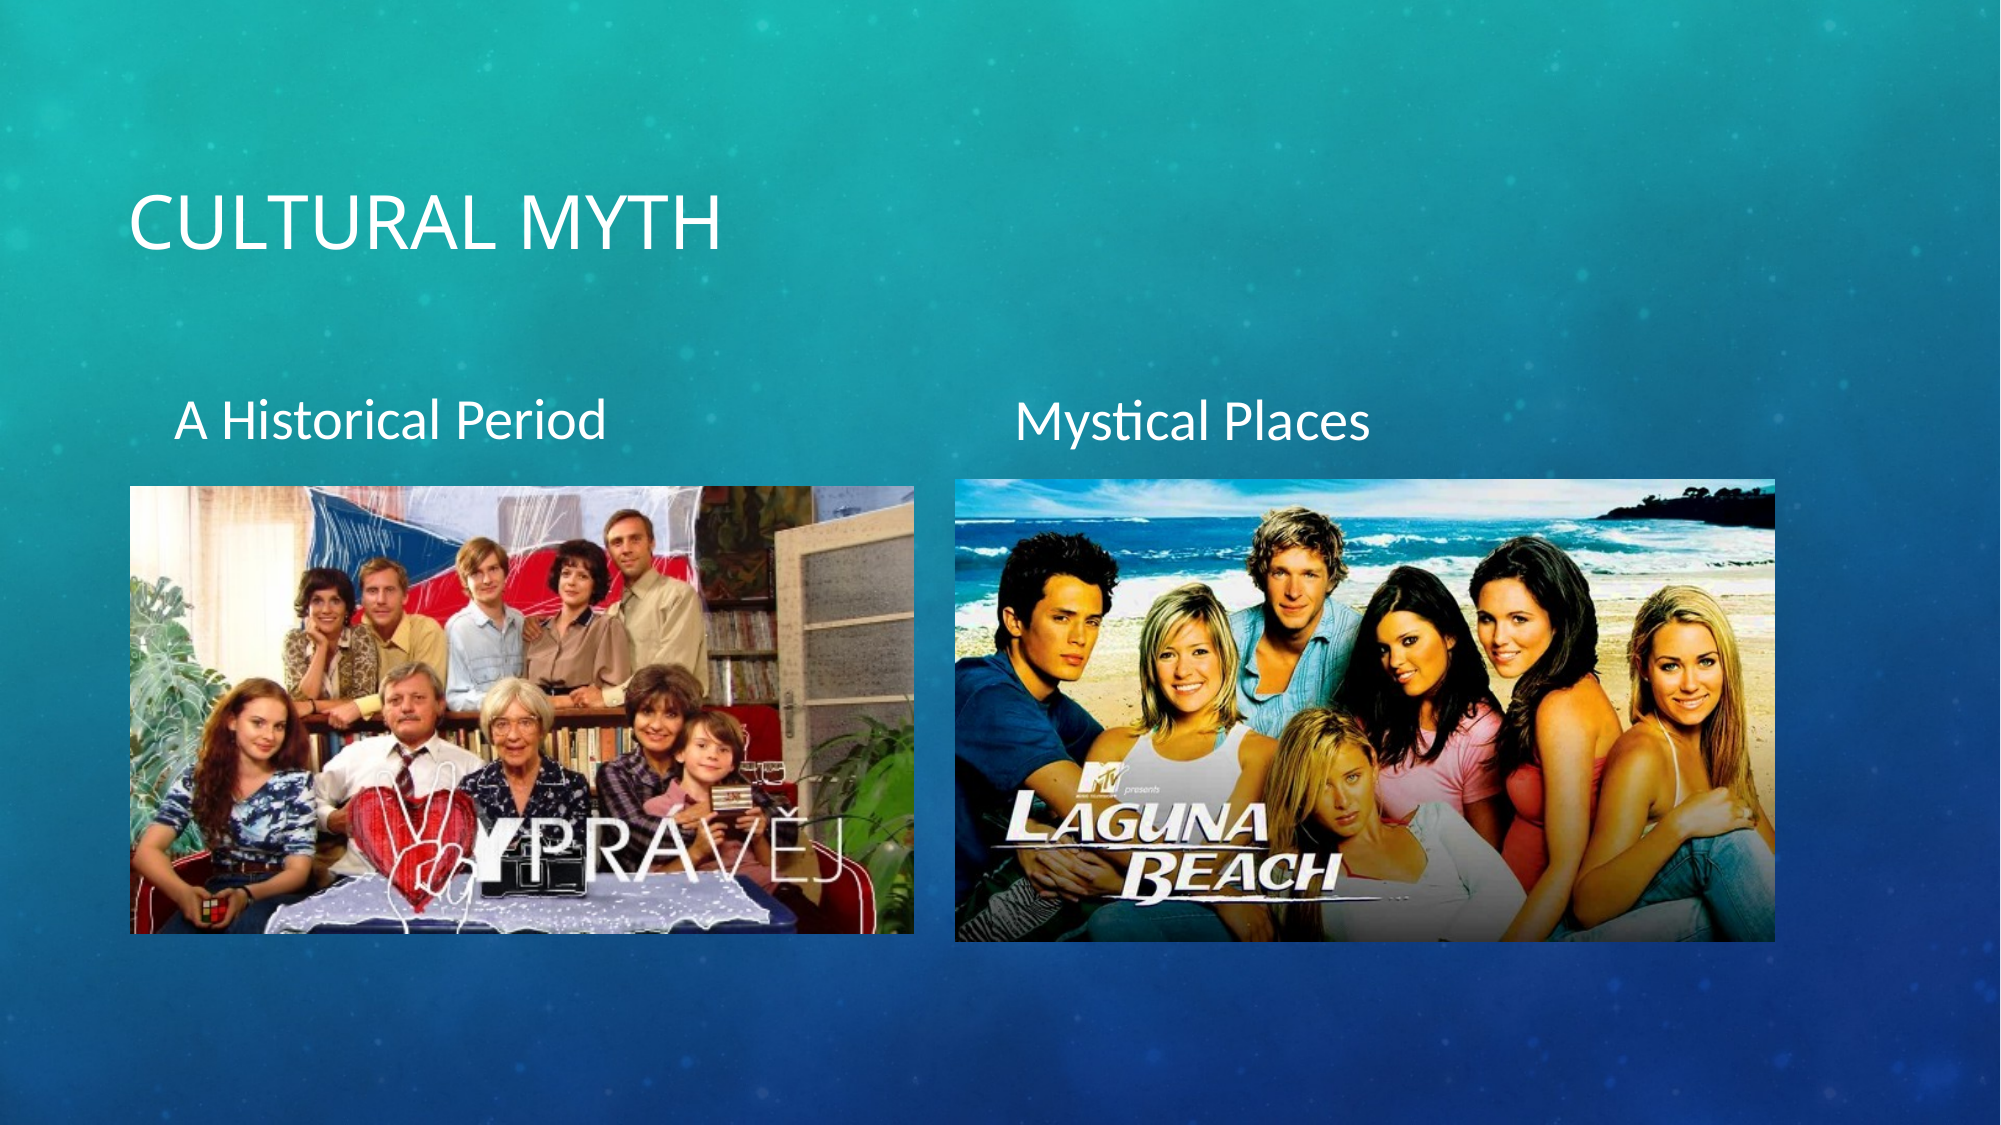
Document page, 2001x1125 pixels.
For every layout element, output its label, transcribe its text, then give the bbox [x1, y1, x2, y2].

picture [955, 479, 1775, 942]
picture [130, 486, 914, 934]
picture [965, 572, 973, 578]
list Mystical Places [999, 365, 1775, 460]
title Cultural myth [112, 99, 1775, 339]
list A Historical Period [159, 363, 933, 459]
